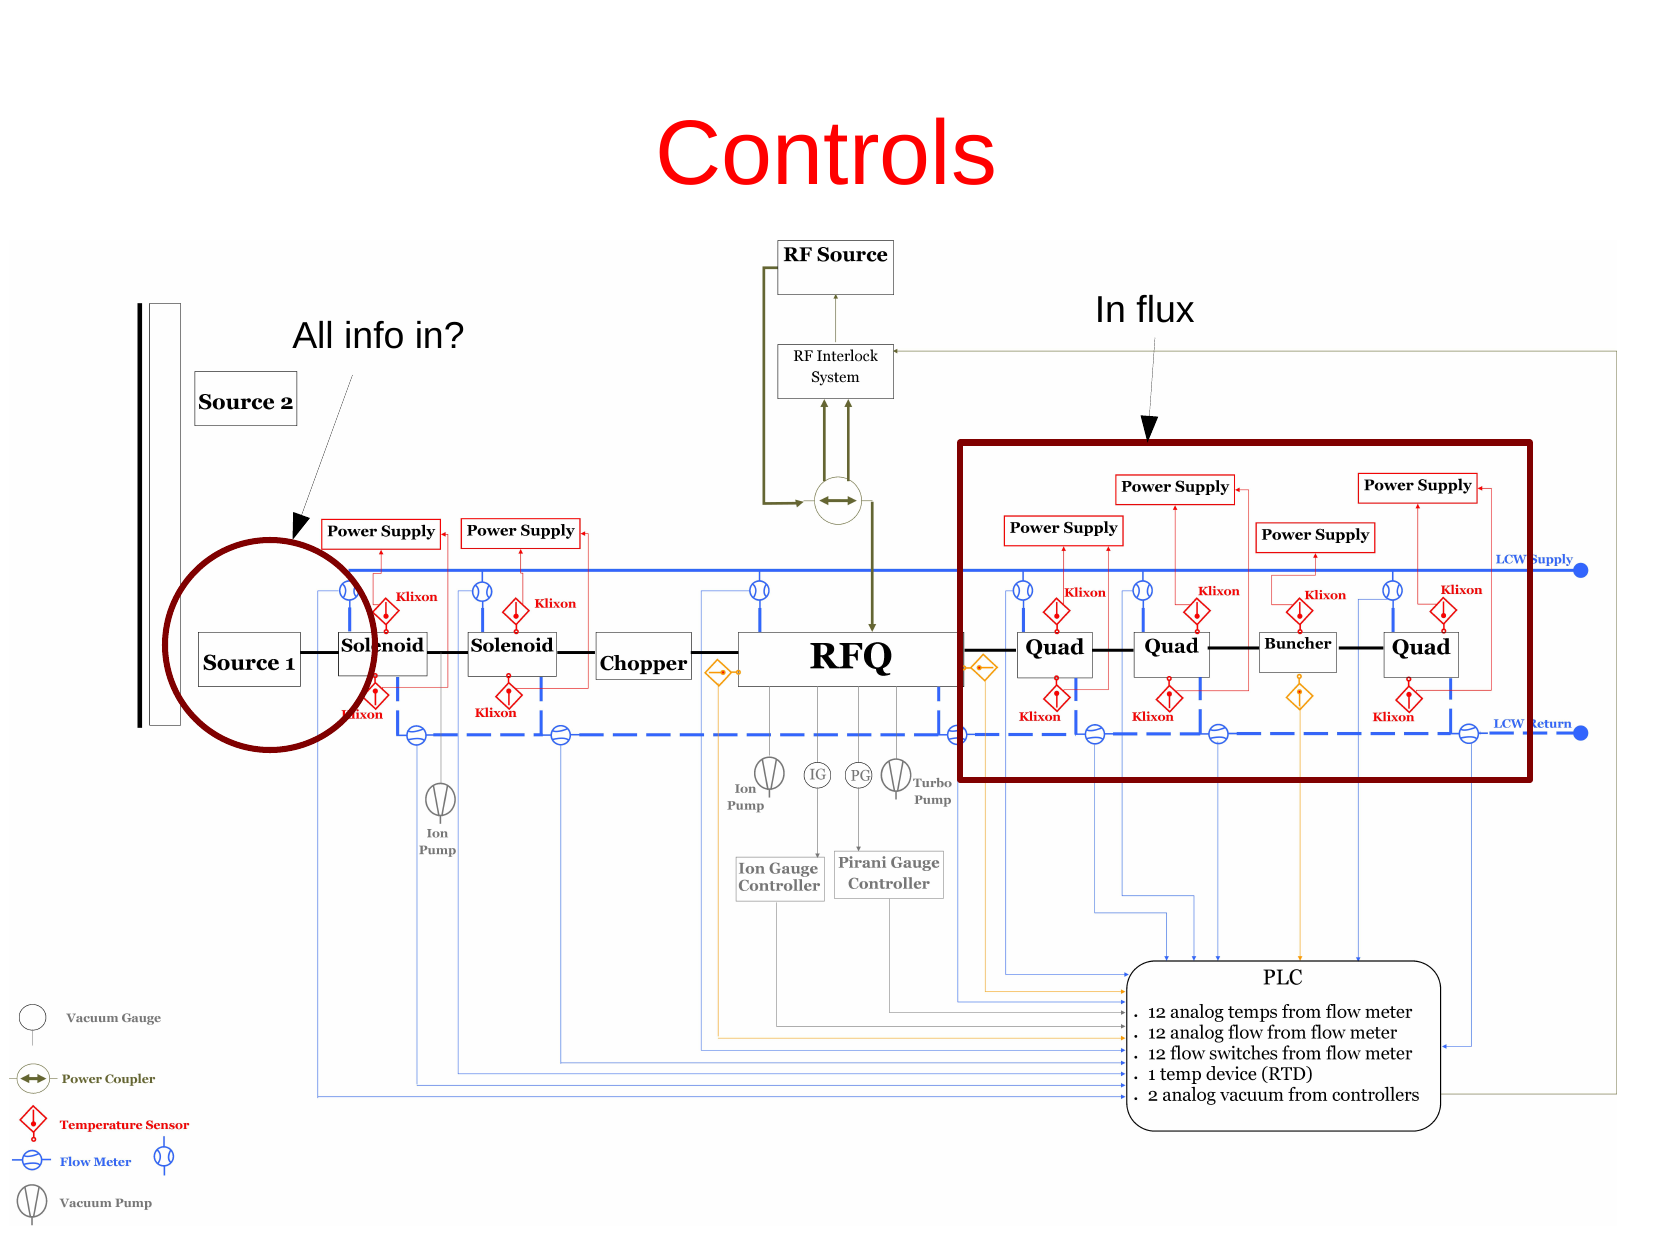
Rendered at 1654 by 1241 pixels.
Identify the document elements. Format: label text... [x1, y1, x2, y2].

picture [9, 240, 1617, 1226]
text_box All info in? [277, 307, 548, 365]
title Controls [82, 49, 1571, 240]
text_box In flux [1080, 280, 1463, 338]
